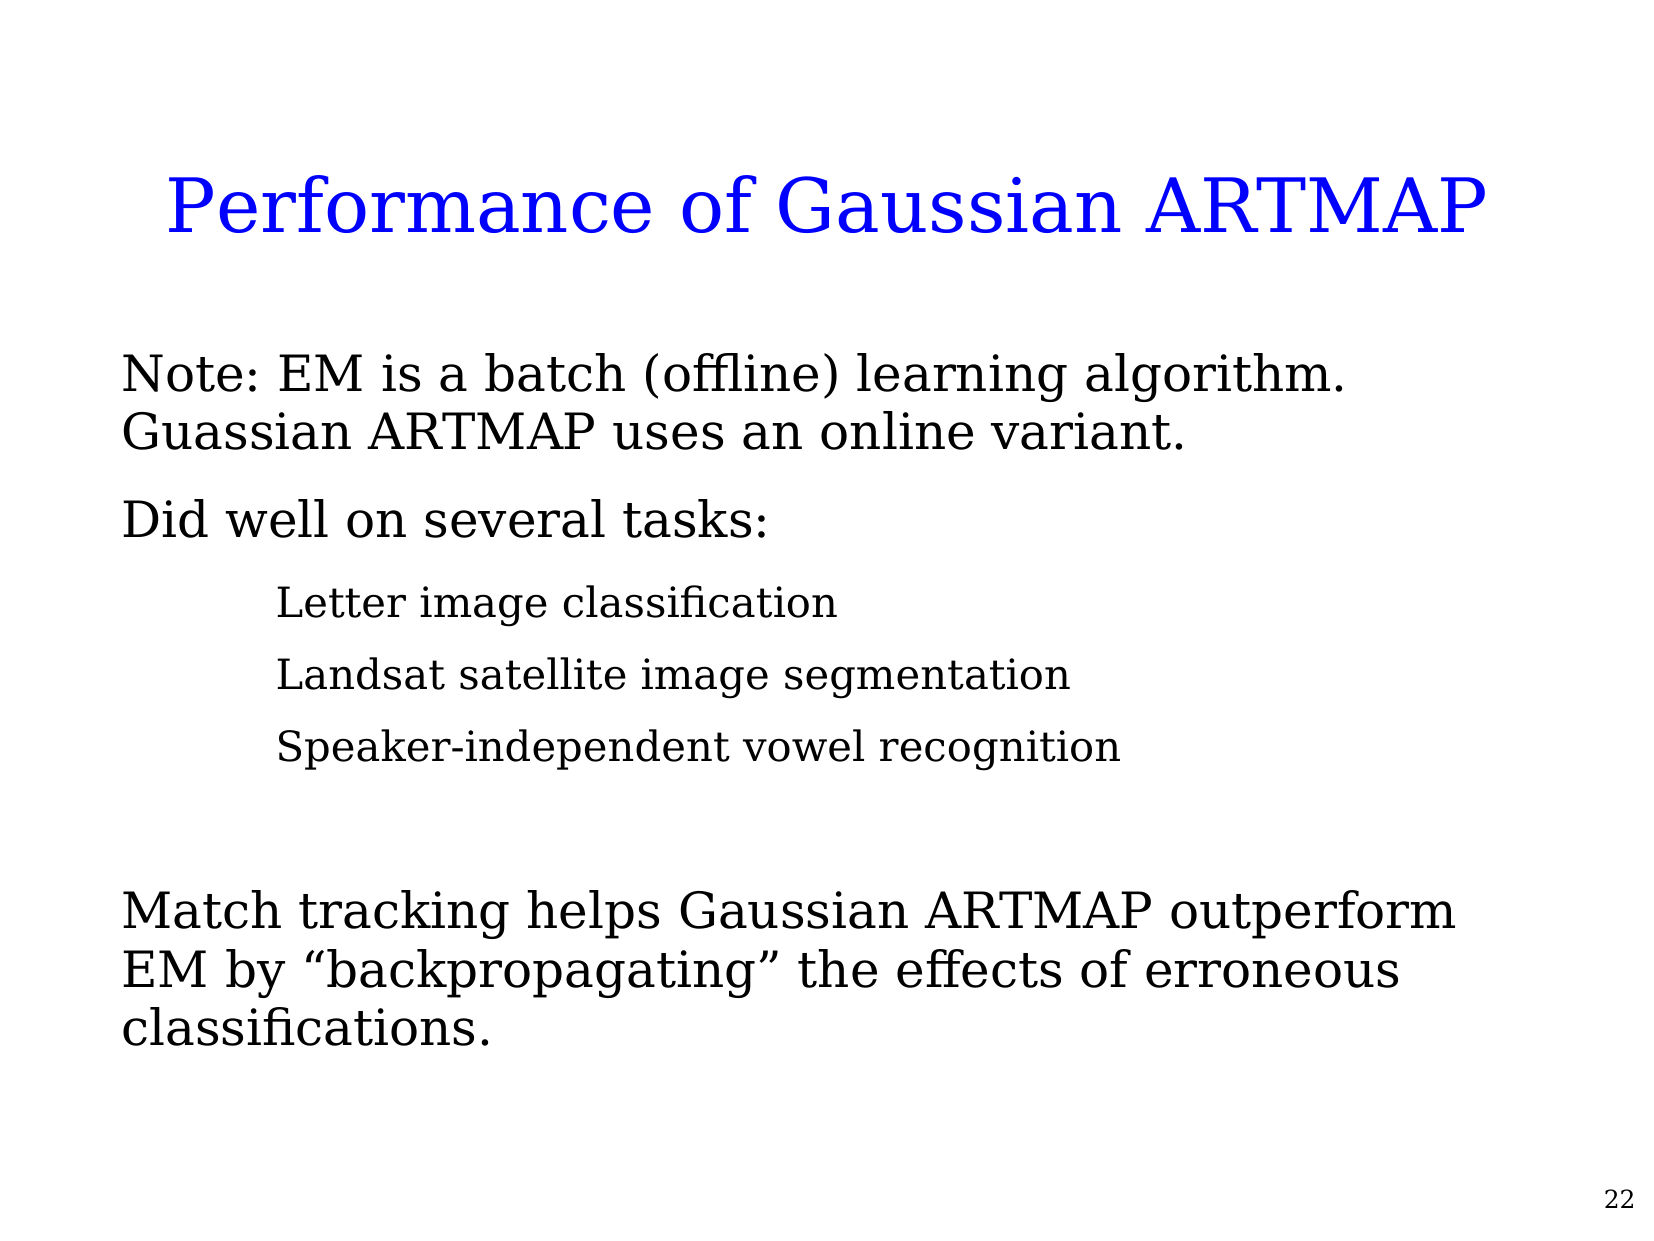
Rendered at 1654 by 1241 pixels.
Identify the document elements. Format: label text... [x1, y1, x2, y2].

title Performance of Gaussian ARTMAP [121, 102, 1534, 311]
list Note: EM is a batch (offline) learning algorithm. Guassian ARTMAP uses an online variant. Did well on several tasks: Letter image classification Landsat satellite image segmentation Speaker-independent vowel recognition Match tracking helps Gaussian ARTMAP outperform EM by “backpropagating” the effects of erroneous classifications. [121, 344, 1534, 1127]
